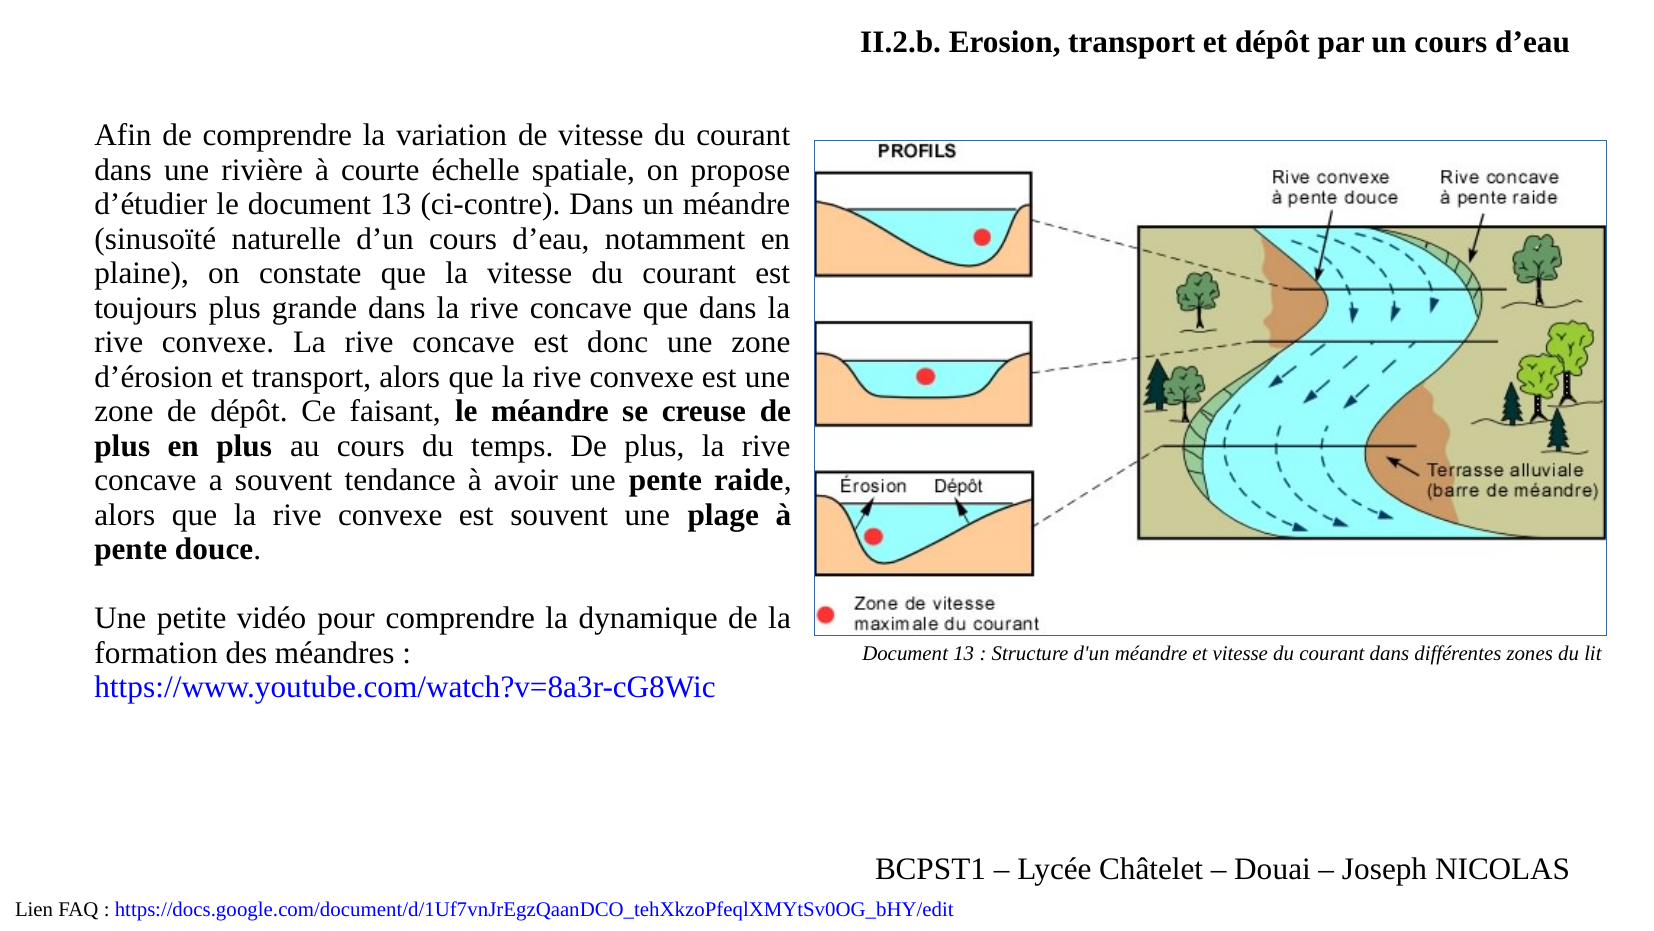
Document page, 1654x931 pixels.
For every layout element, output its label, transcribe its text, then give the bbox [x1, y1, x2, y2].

picture [814, 140, 1607, 636]
text_box BCPST1 – Lycée Châtelet – Douai – Joseph NICOLAS [637, 832, 1571, 905]
text_box Afin de comprendre la variation de vitesse du courant dans une rivière à courte échelle spatiale, on propose d’étudier le document 13 (ci-contre). Dans un méandre (sinusoïté naturelle d’un cours d’eau, notamment en plaine), on constate que la vitesse du courant est toujours plus grande dans la rive concave que dans la rive convexe. La rive concave est donc une zone d’érosion et transport, alors que la rive convexe est une zone de dépôt. Ce faisant, le méandre se creuse de plus en plus au cours du temps. De plus, la rive concave a souvent tendance à avoir une pente raide, alors que la rive convexe est souvent une plage à pente douce. Une petite vidéo pour comprendre la dynamique de la formation des méandres : https://www.youtube.com/watch?v=8a3r-cG8Wic [94, 118, 792, 739]
text_box Lien FAQ : https://docs.google.com/document/d/1Uf7vnJrEgzQaanDCO_tehXkzoPfeqlXMYtSv0OG_bHY/edit [0, 897, 993, 931]
text_box Document 13 : Structure d'un méandre et vitesse du courant dans différentes zones du lit [862, 636, 1607, 733]
text_box II.2.b. Erosion, transport et dépôt par un cours d’eau [637, 5, 1571, 78]
